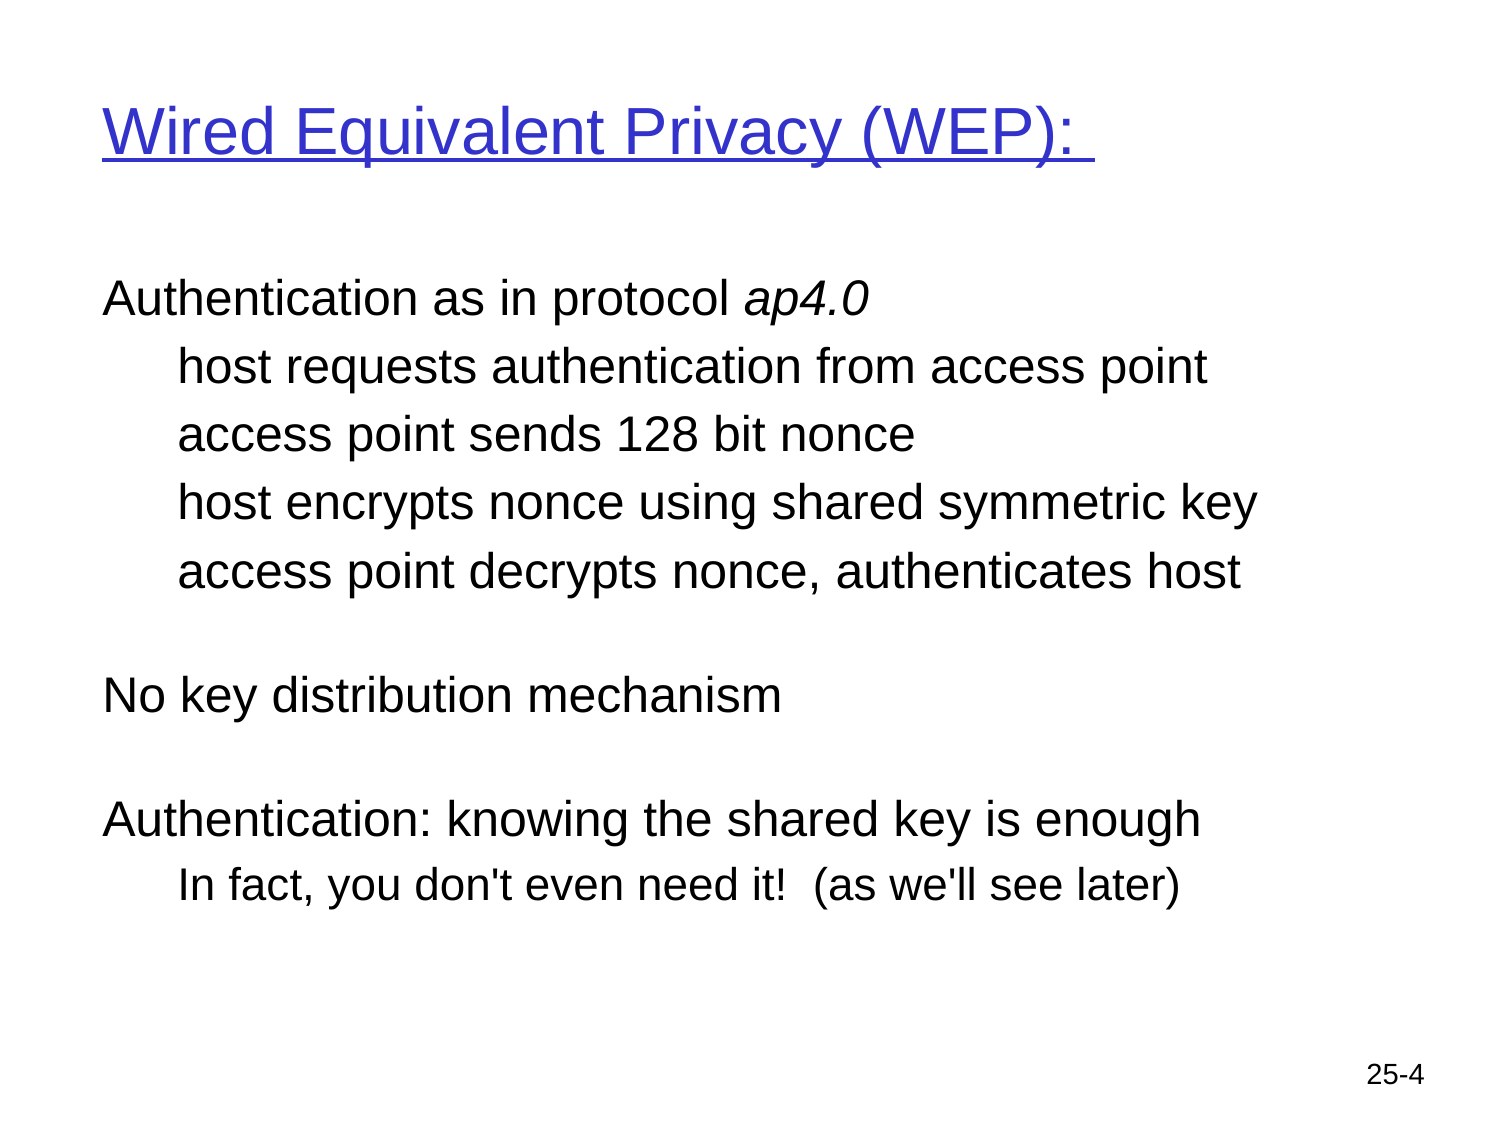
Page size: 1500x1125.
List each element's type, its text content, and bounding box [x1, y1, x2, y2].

title Wired Equivalent Privacy (WEP): [87, 37, 1363, 225]
list Authentication as in protocol ap4.0 host requests authentication from access point access point sends 128 bit nonce host encrypts nonce using shared symmetric key access point decrypts nonce, authenticates host No key distribution mechanism Authentication: knowing the shared key is enough In fact, you don't even need it! (as we'll see later) [87, 262, 1447, 1026]
